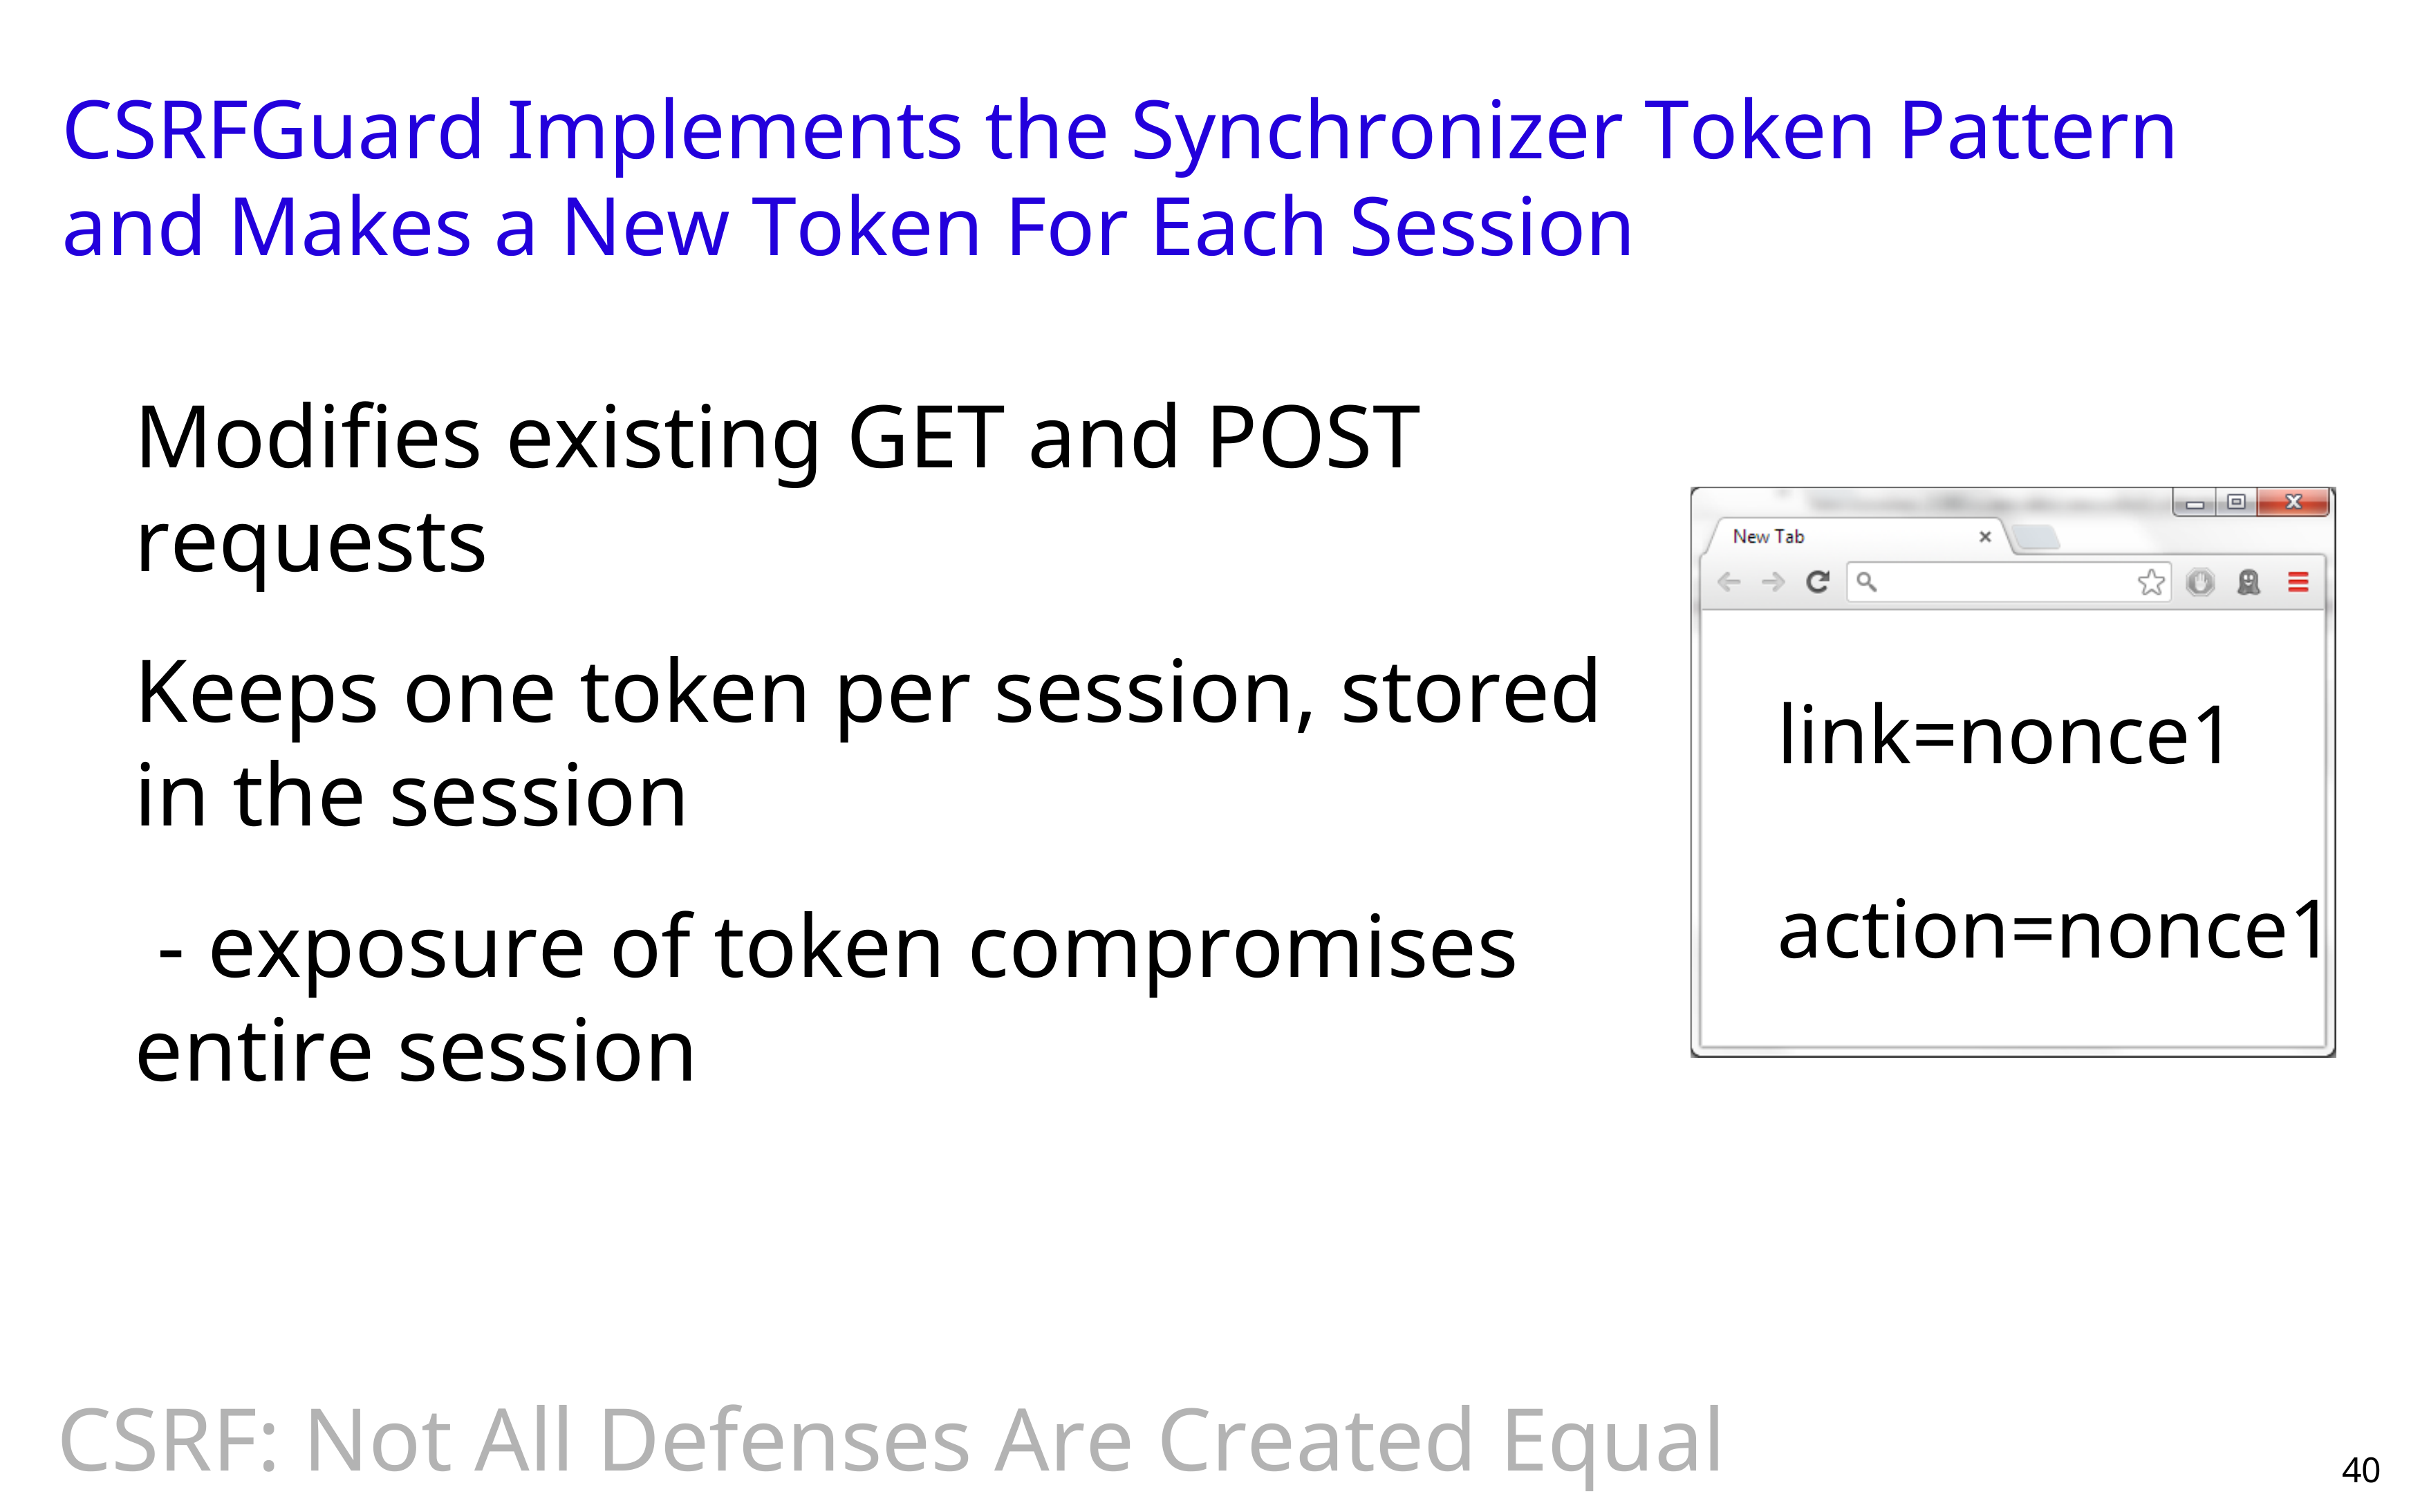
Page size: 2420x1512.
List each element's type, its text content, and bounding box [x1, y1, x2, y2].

text_box <number> [2334, 1443, 2390, 1497]
text_box CSRFGuard Implements the Synchronizer Token Pattern and Makes a New Token For Each Session [52, 73, 2293, 277]
text_box link=nonce1 action=nonce1 [1763, 674, 2355, 1014]
text_box Modifies existing GET and POST requests Keeps one token per session, stored in the session - exposure of token compromises entire session [124, 375, 1650, 1104]
picture [1691, 487, 2336, 1058]
